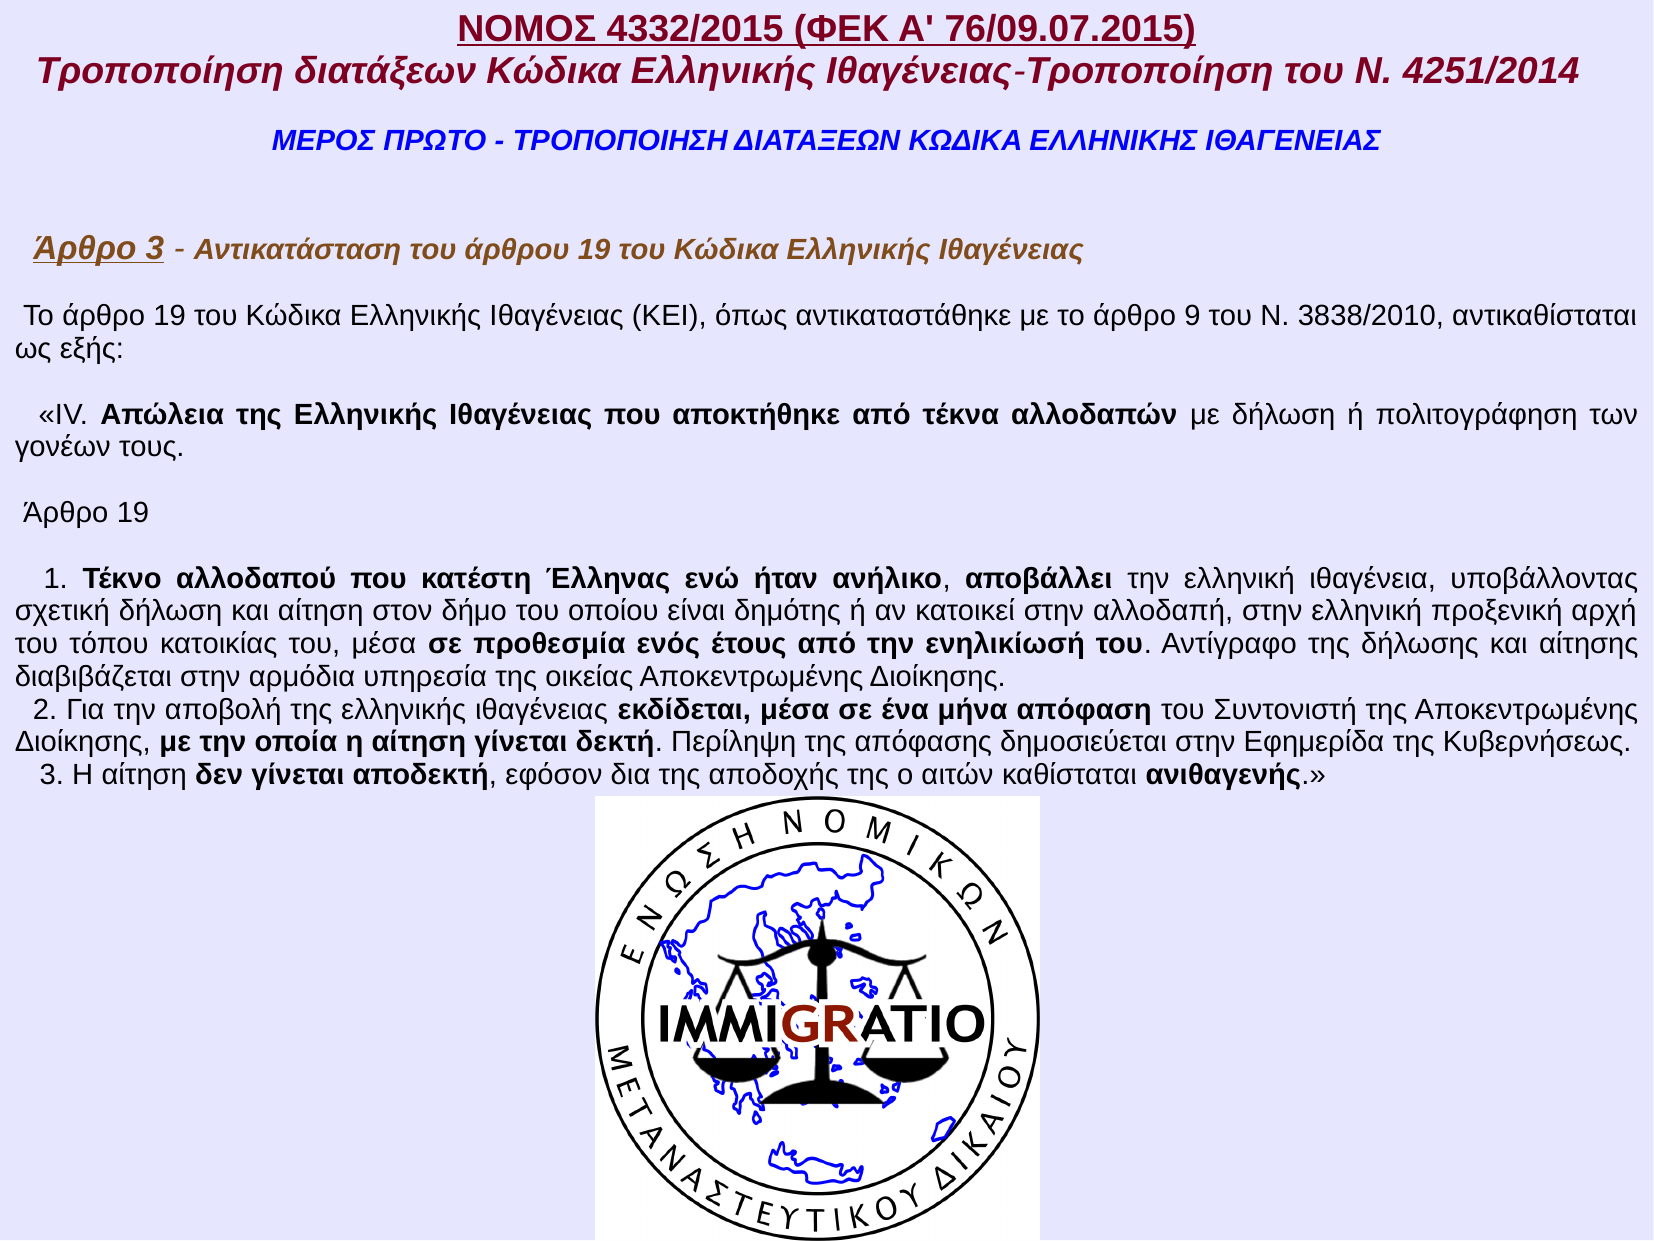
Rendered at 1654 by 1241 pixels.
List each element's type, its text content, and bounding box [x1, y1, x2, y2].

picture [595, 796, 1040, 1241]
text_box Άρθρο 3 - Αντικατάσταση του άρθρου 19 του Κώδικα Ελληνικής Ιθαγένειας Το άρθρο 19 του Κώδικα Ελληνικής Ιθαγένειας (ΚΕΙ), όπως αντικαταστάθηκε με το άρθρο 9 του Ν. 3838/2010, αντικαθίσταται ως εξής: «IV. Απώλεια της Ελληνικής Ιθαγένειας που αποκτήθηκε από τέκνα αλλοδαπών με δήλωση ή πολιτογράφηση των γονέων τους. Άρθρο 19 1. Τέκνο αλλοδαπού που κατέστη Έλληνας ενώ ήταν ανήλικο, αποβάλλει την ελληνική ιθαγένεια, υποβάλλοντας σχετική δήλωση και αίτηση στον δήμο του οποίου είναι δημότης ή αν κατοικεί στην αλλοδαπή, στην ελληνική προξενική αρχή του τόπου κατοικίας του, μέσα σε προθεσμία ενός έτους από την ενηλικίωσή του. Αντίγραφο της δήλωσης και αίτησης διαβιβάζεται στην αρμόδια υπηρεσία της οικείας Αποκεντρωμένης Διοίκησης. 2. Για την αποβολή της ελληνικής ιθαγένειας εκδίδεται, μέσα σε ένα μήνα απόφαση του Συντονιστή της Αποκεντρωμένης Διοίκησης, με την οποία η αίτηση γίνεται δεκτή. Περίληψη της απόφασης δημοσιεύεται στην Εφημερίδα της Κυβερνήσεως. 3. Η αίτηση δεν γίνεται αποδεκτή, εφόσον δια της αποδοχής της ο αιτών καθίσταται ανιθαγενής.» [0, 190, 1654, 1241]
text_box NOMOΣ 4332/2015 (ΦΕΚ Α' 76/09.07.2015) Τροποποίηση διατάξεων Κώδικα Ελληνικής Ιθαγένειας-Τροποποίηση του Ν. 4251/2014 ΜΕΡΟΣ ΠΡΩΤΟ - ΤΡΟΠΟΠΟΙΗΣΗ ΔΙΑΤΑΞΕΩΝ ΚΩΔΙΚΑ ΕΛΛΗΝΙΚΗΣ ΙΘΑΓΕΝΕΙΑΣ [0, 0, 1654, 190]
